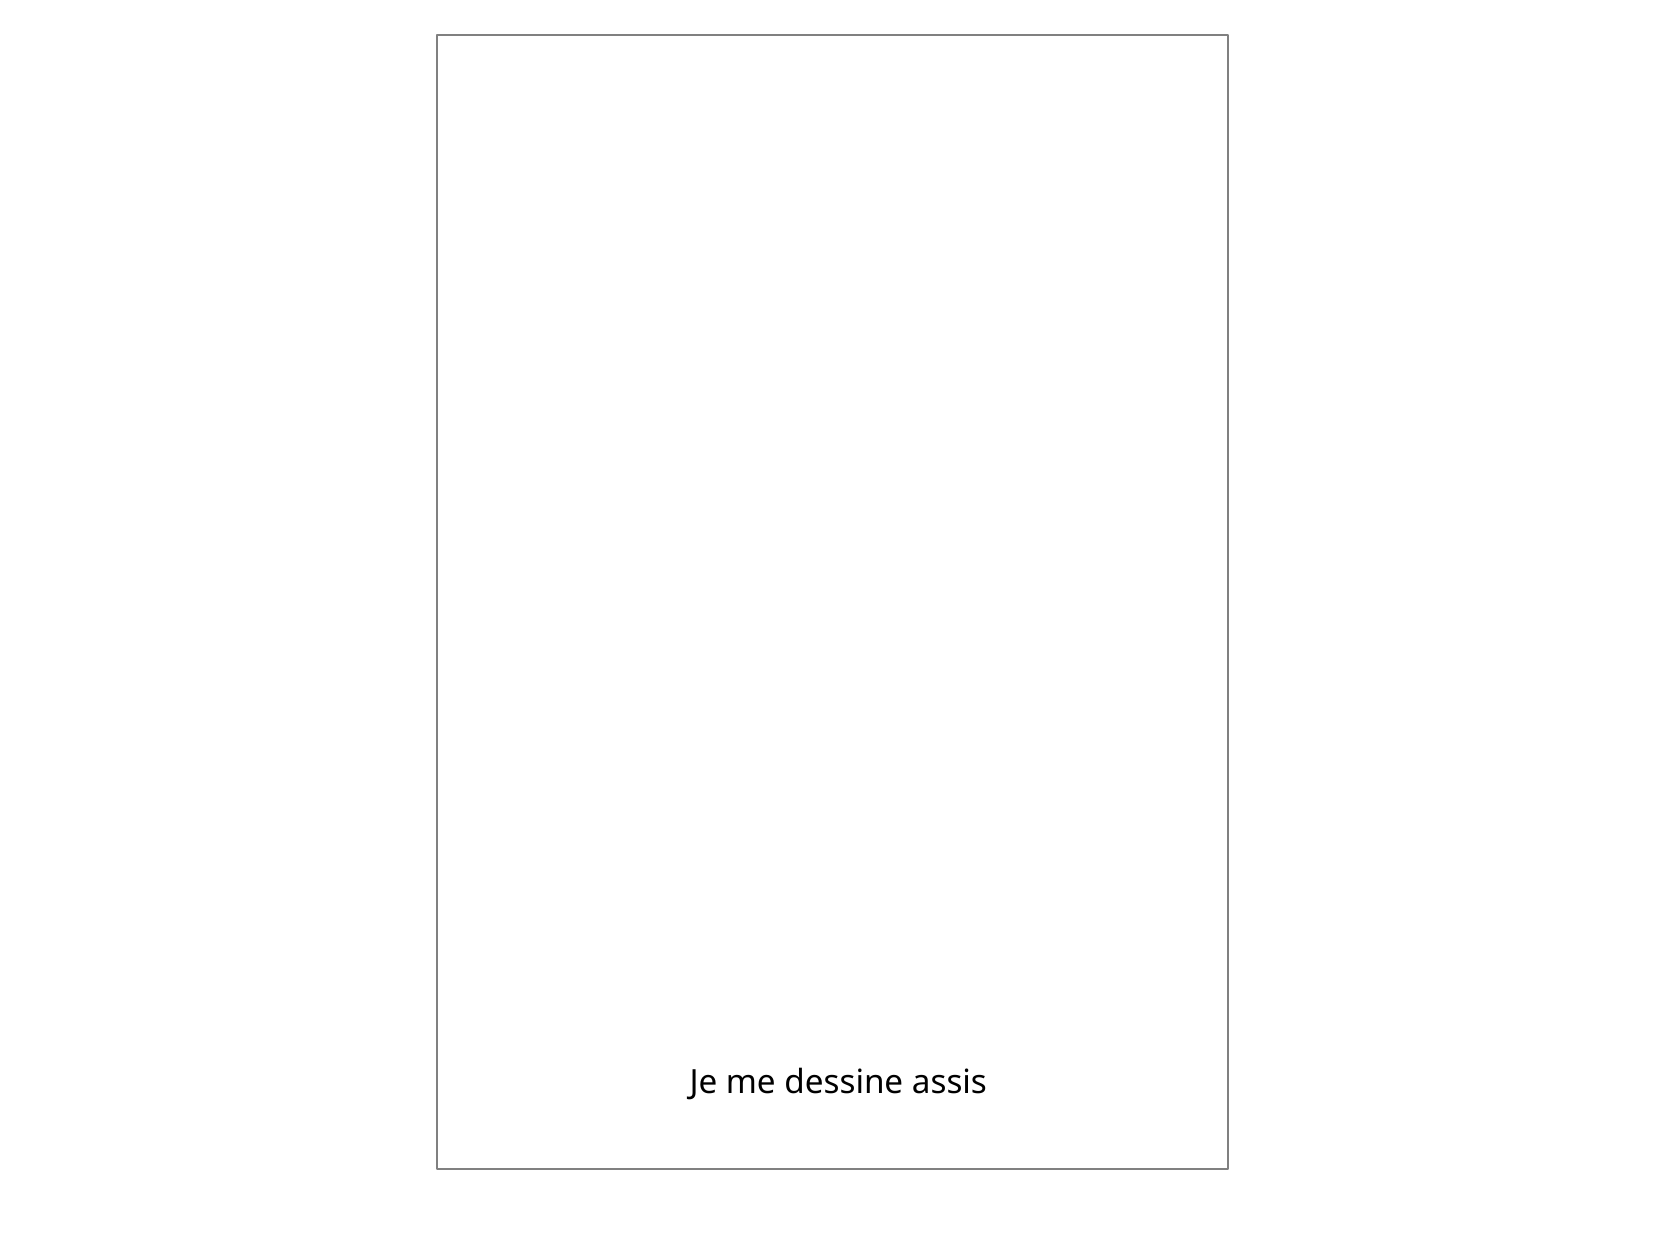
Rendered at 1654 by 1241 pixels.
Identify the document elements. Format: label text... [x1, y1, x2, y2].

text_box Je me dessine assis [484, 1051, 1193, 1157]
text_box [437, 35, 1229, 1170]
